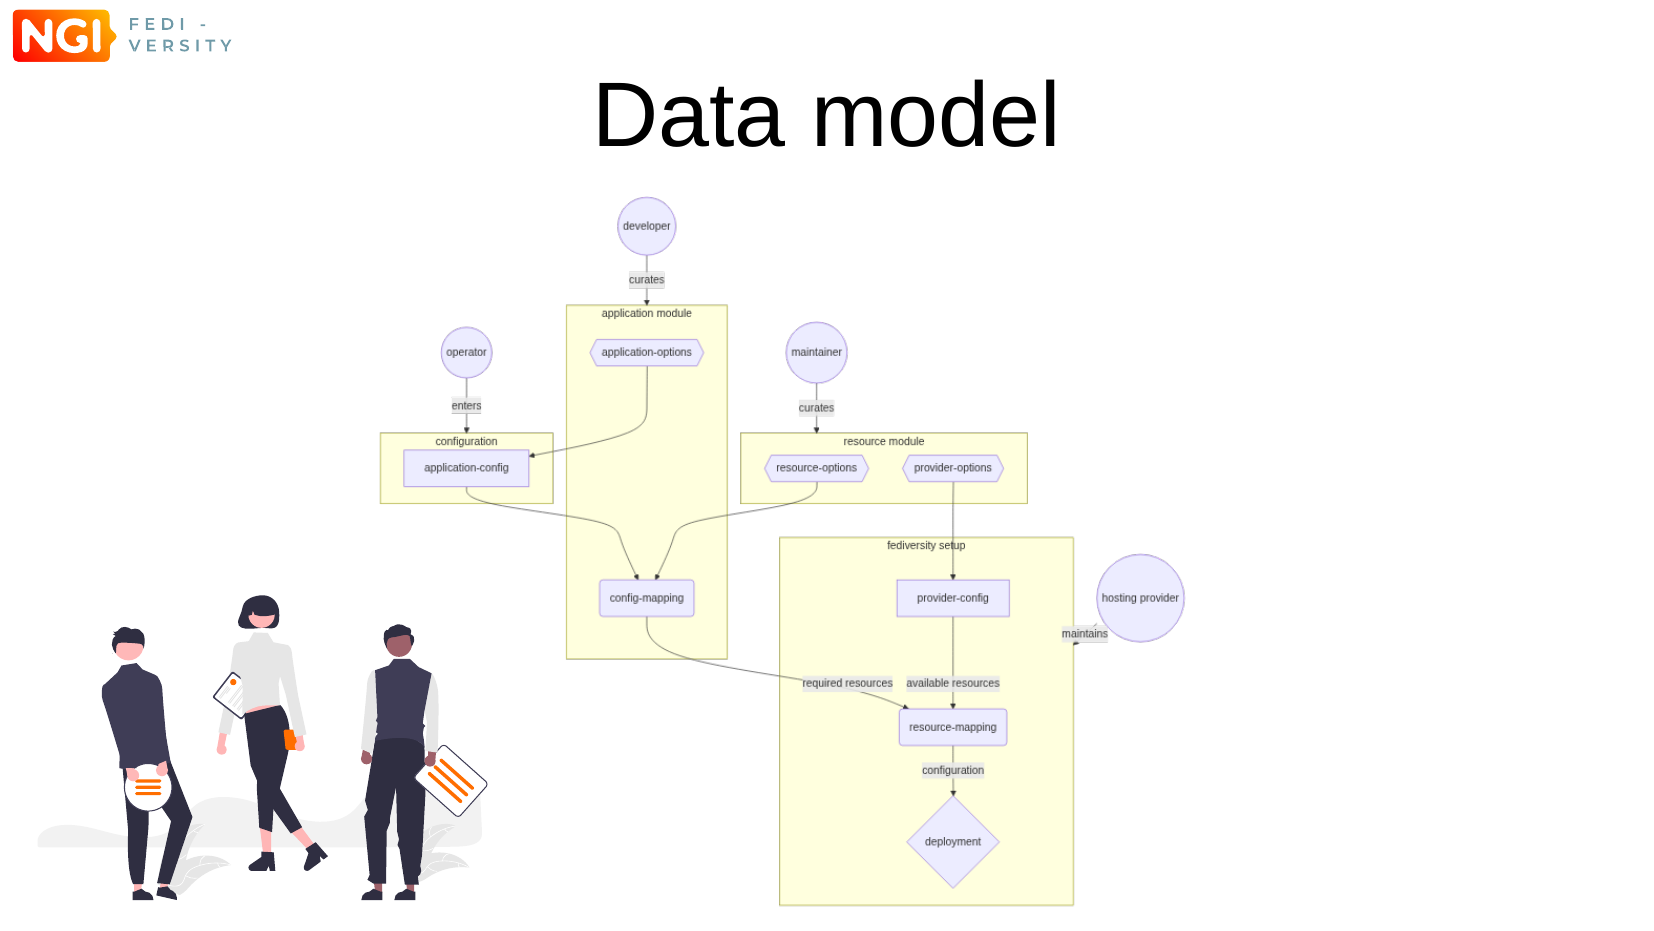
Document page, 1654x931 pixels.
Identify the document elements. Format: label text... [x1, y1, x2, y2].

title Data model [82, 37, 1571, 193]
picture [37, 192, 1198, 919]
picture [12, 9, 232, 62]
